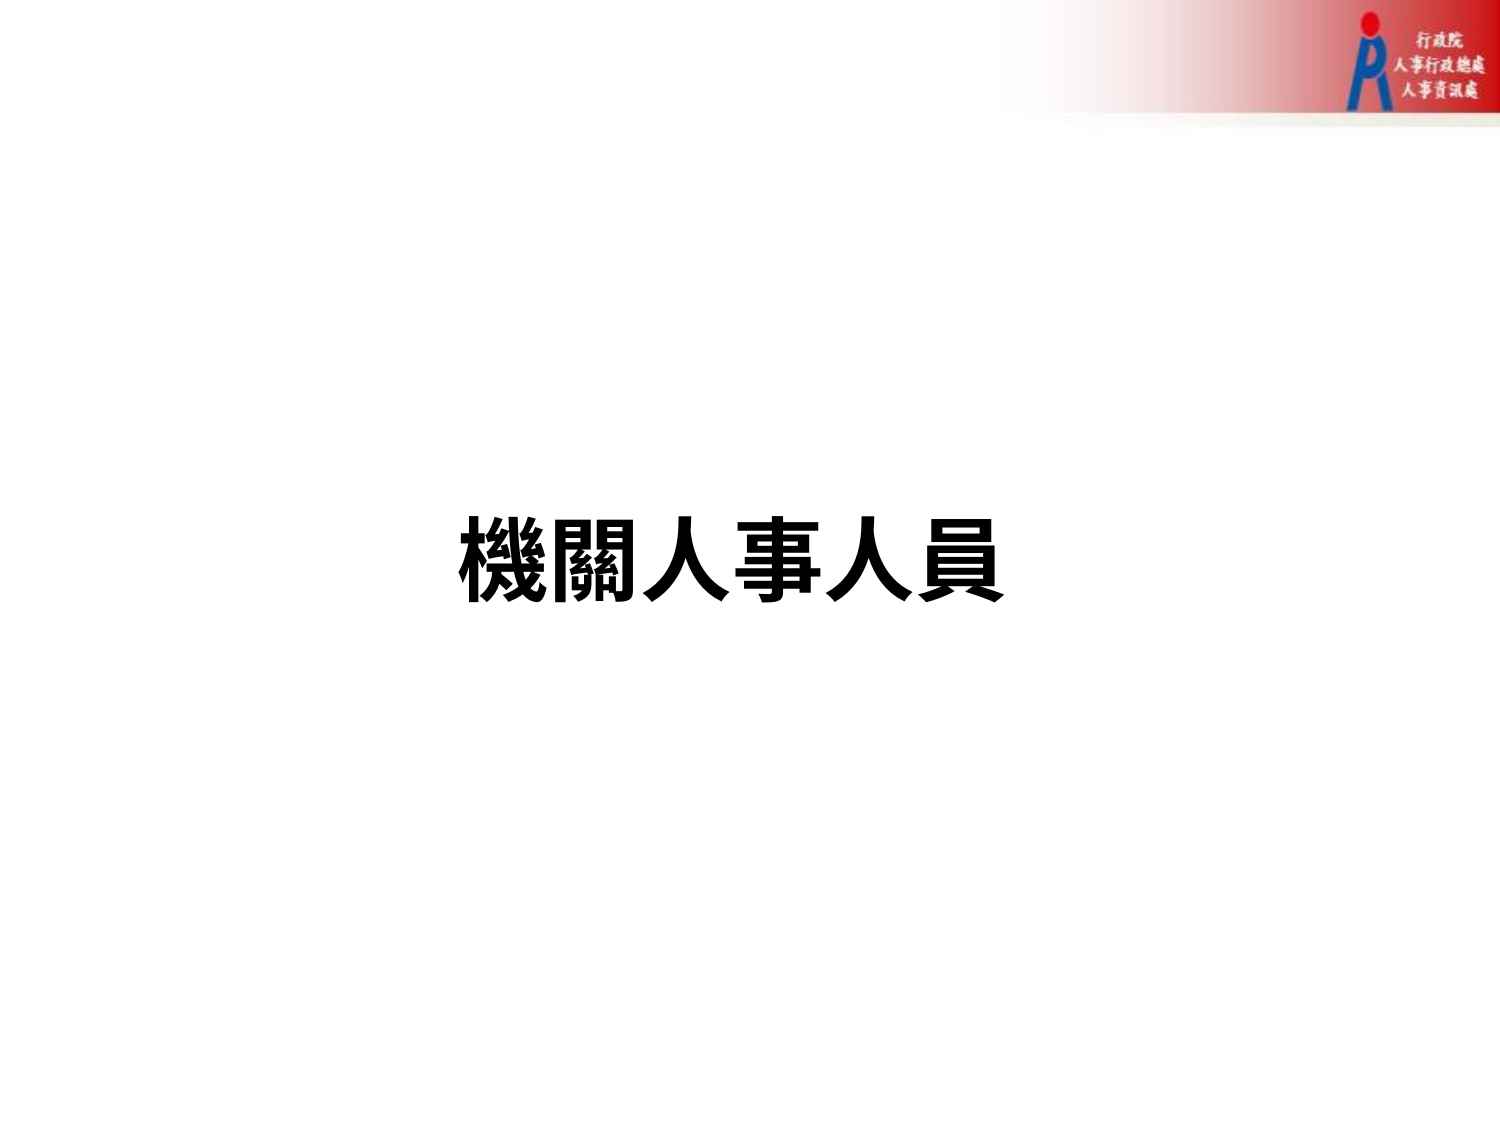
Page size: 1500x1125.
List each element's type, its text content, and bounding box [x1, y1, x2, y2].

title 機關人事人員 [100, 456, 1365, 674]
picture [375, 0, 1500, 1125]
